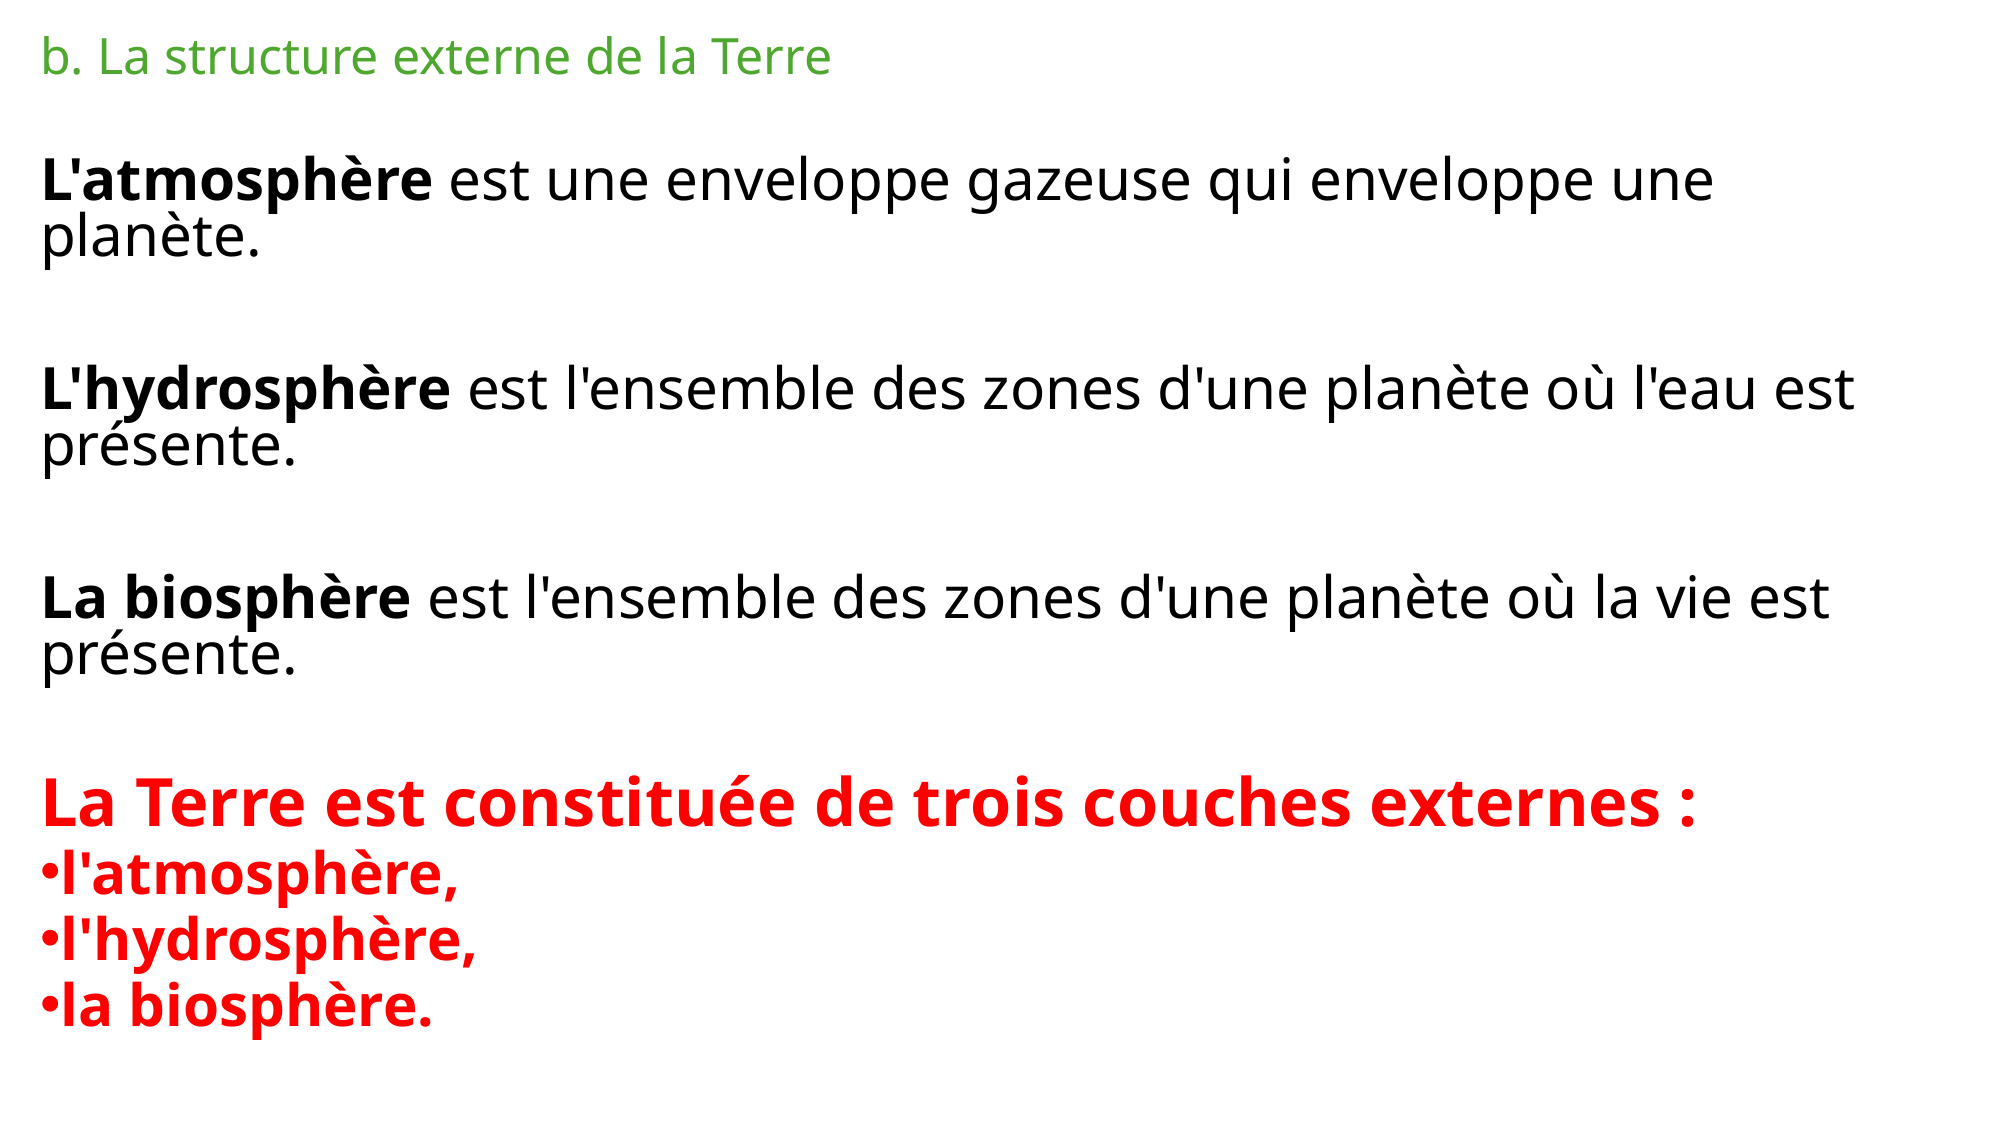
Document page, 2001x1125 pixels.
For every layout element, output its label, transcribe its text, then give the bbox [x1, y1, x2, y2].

list b. La structure externe de la Terre L'atmosphère est une enveloppe gazeuse qui enveloppe une planète. L'hydrosphère est l'ensemble des zones d'une planète où l'eau est présente. La biosphère est l'ensemble des zones d'une planète où la vie est présente. La Terre est constituée de trois couches externes : l'atmosphère, l'hydrosphère, la biosphère. [25, 28, 1917, 1056]
